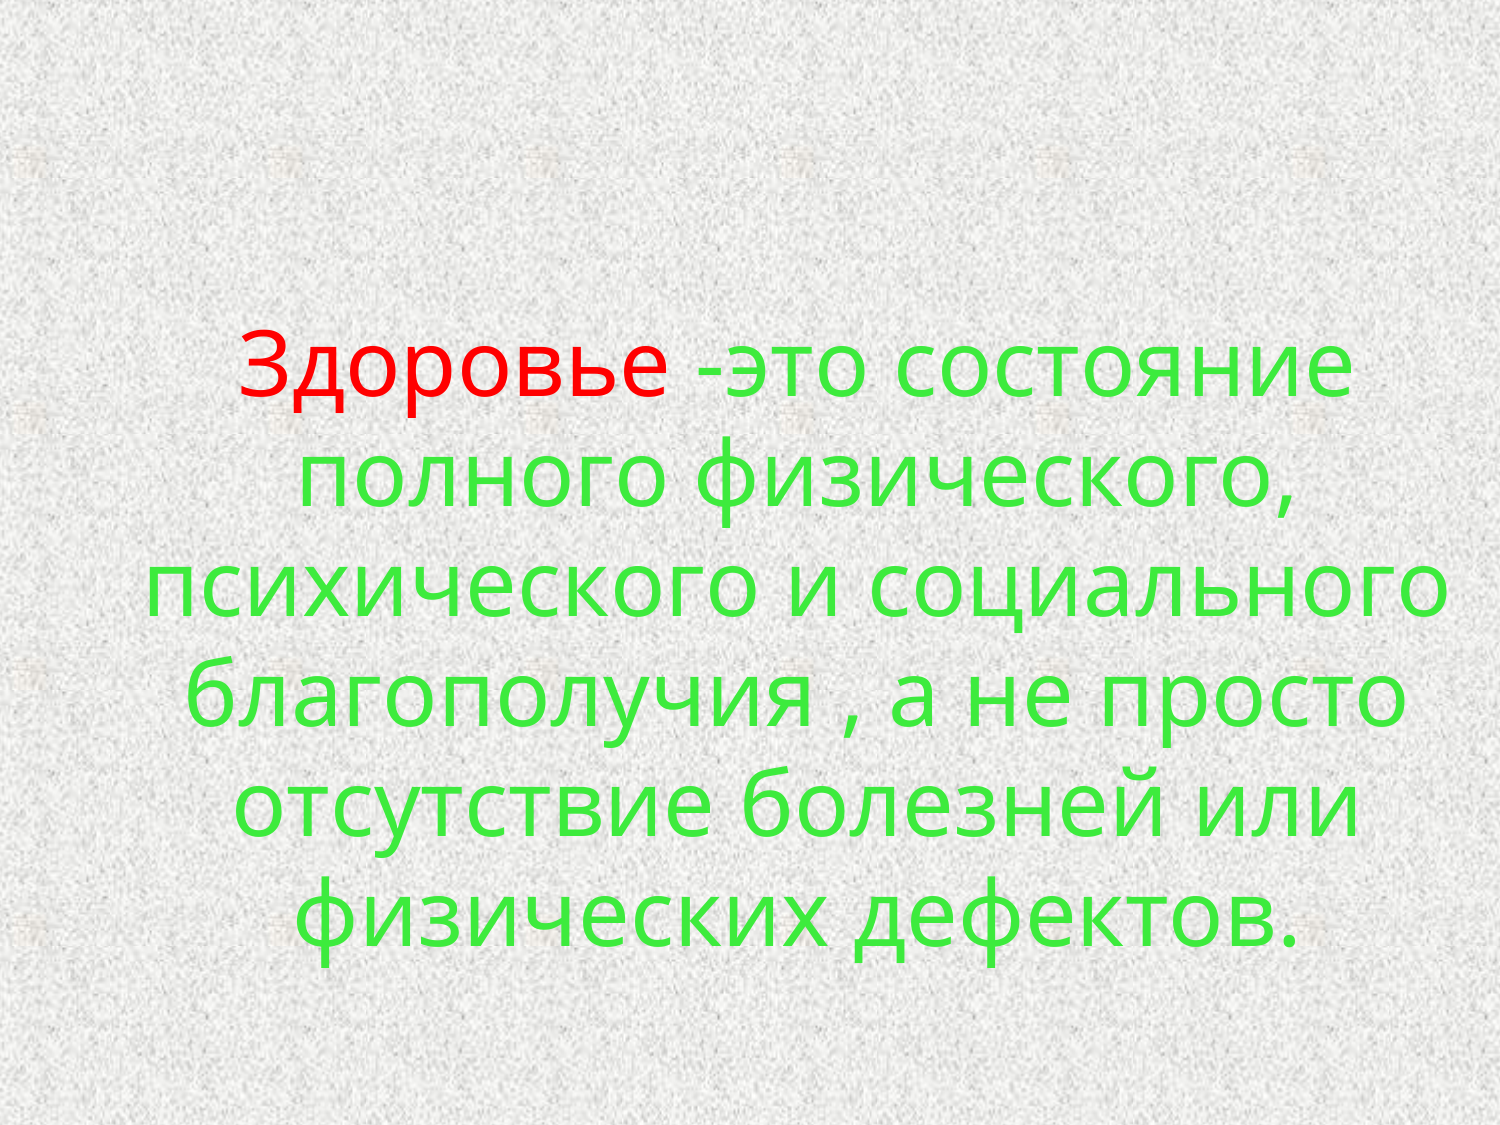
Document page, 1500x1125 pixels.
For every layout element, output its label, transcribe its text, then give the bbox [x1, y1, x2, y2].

title Здоровье -это состояние полного физического, психического и социального благополучия , а не просто отсутствие болезней или физических дефектов. [122, 0, 1473, 973]
picture [0, 0, 1500, 1125]
